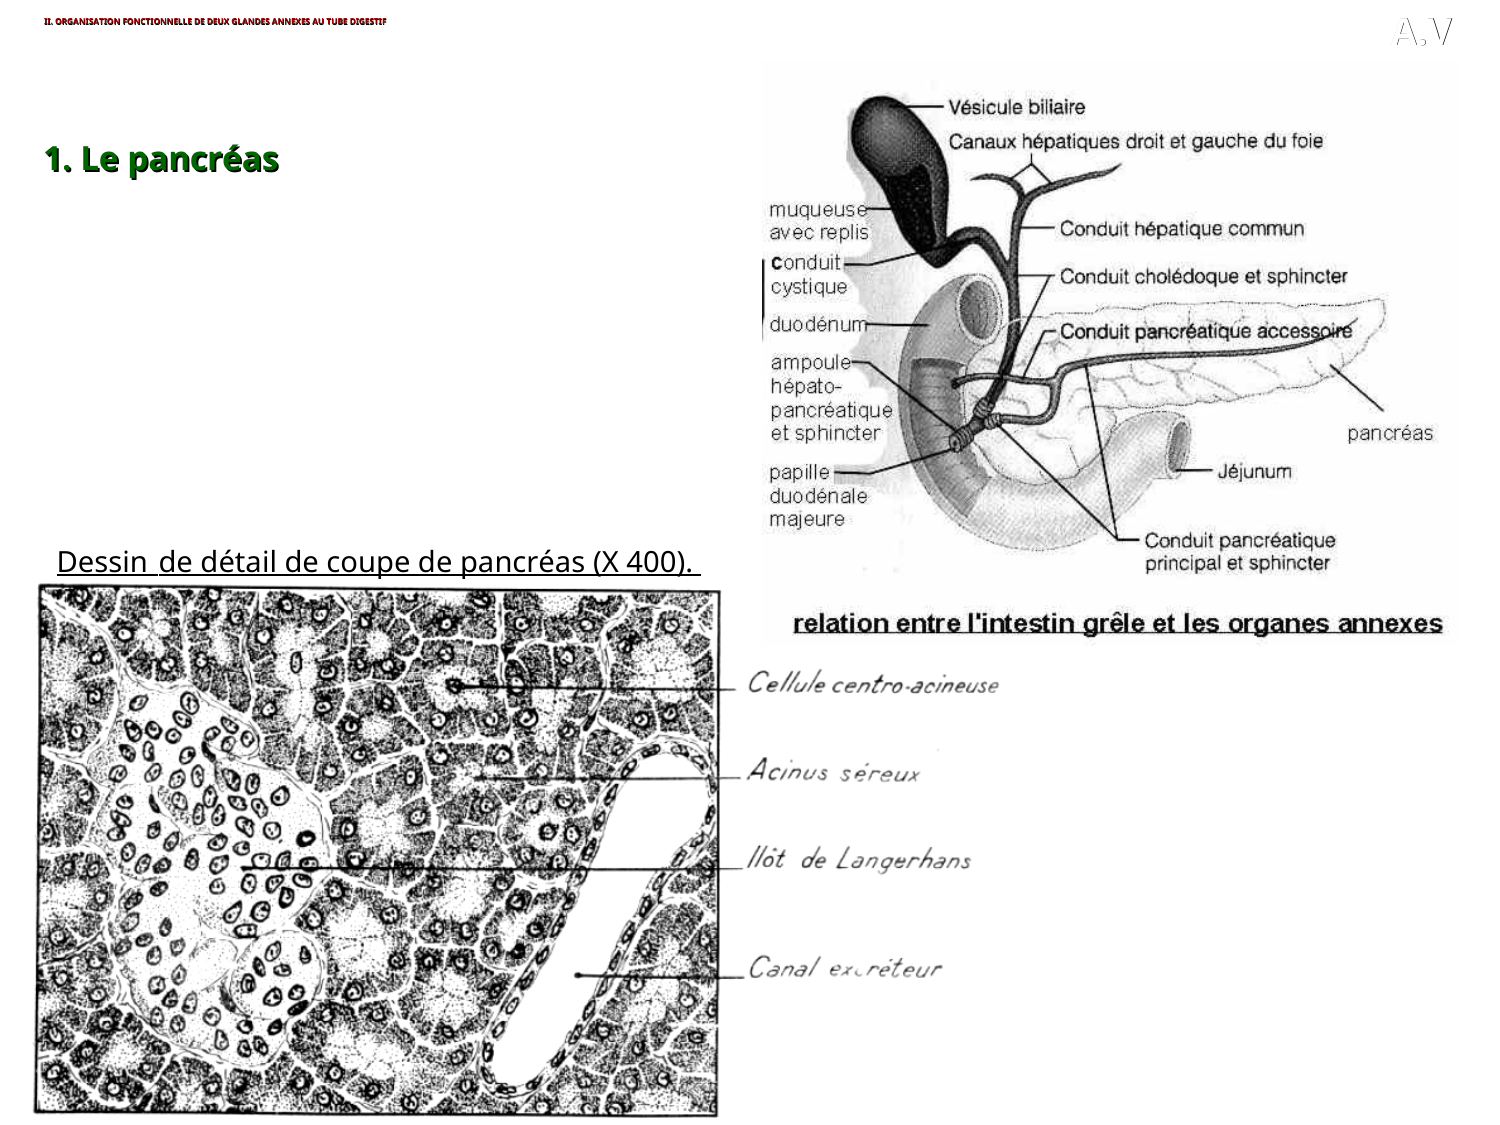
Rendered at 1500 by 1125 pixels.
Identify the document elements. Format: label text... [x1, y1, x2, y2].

picture [29, 60, 1459, 1125]
text_box A.V [1375, 0, 1500, 61]
text_box II. ORGANISATION FONCTIONNELLE DE DEUX GLANDES ANNEXES AU TUBE DIGESTIF [29, 9, 1365, 81]
text_box Dessin de détail de coupe de pancréas (X 400). [41, 526, 716, 588]
subtitle 1. Le pancréas [28, 137, 762, 208]
